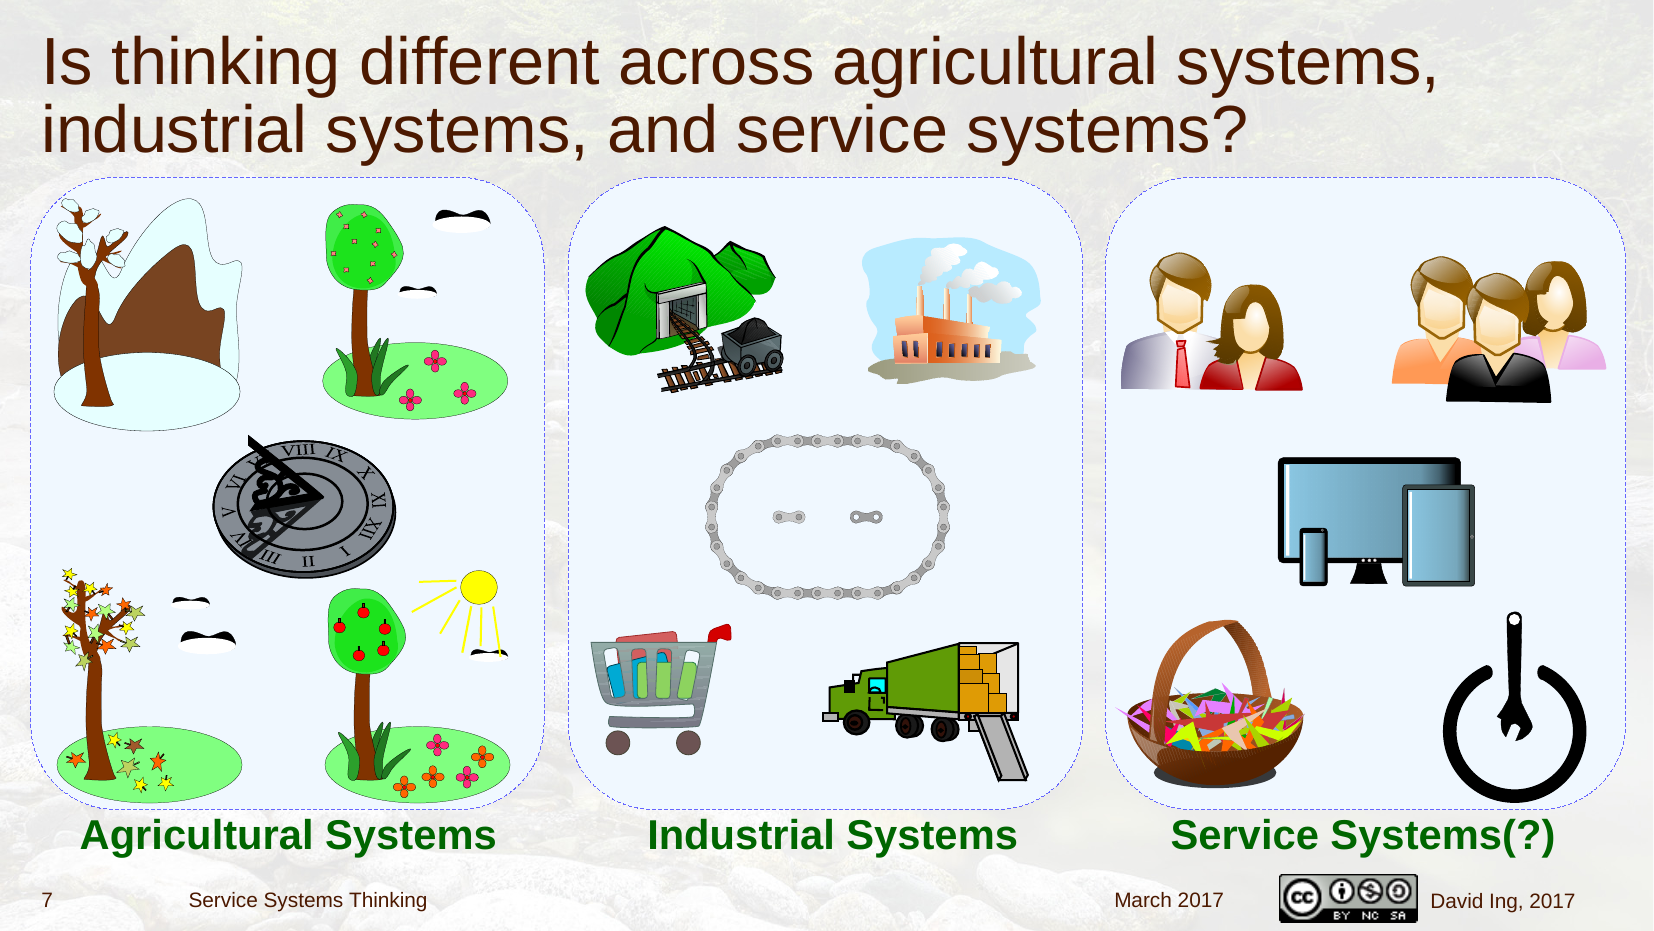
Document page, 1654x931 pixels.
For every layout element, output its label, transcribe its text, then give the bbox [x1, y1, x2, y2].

text_box [86, 579, 489, 810]
text_box [1105, 177, 1626, 810]
picture [0, 0, 1654, 931]
text_box Industrial Systems [608, 797, 1058, 880]
text_box Service Systems(?) [1137, 795, 1589, 880]
text_box [30, 177, 545, 792]
title Is thinking different across agricultural systems, industrial systems, and service systems? [41, 30, 1613, 174]
text_box [568, 177, 1083, 810]
text_box Agricultural Systems [62, 790, 514, 880]
